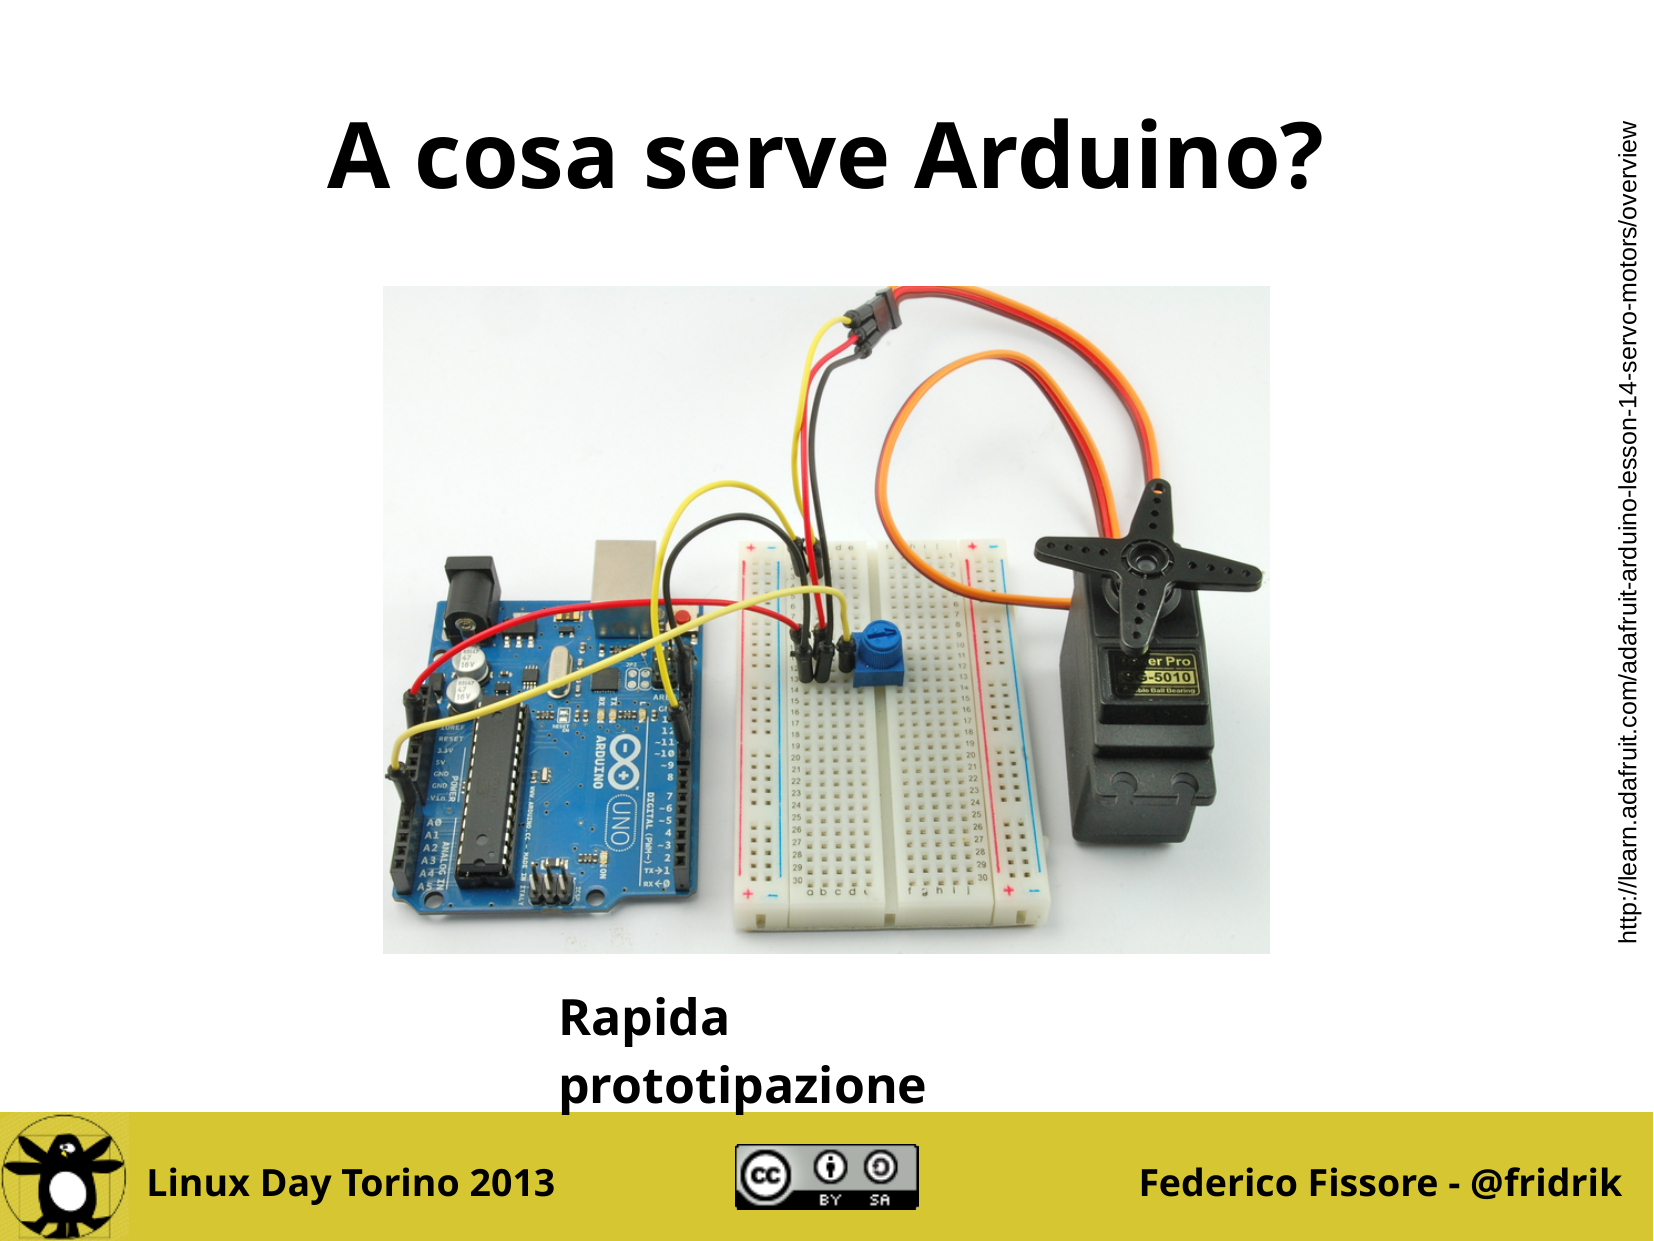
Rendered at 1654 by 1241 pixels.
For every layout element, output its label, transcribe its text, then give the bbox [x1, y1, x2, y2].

picture [383, 286, 1270, 954]
text_box http://learn.adafruit.com/adafruit-arduino-lesson-14-servo-motors/overview [1606, 106, 1650, 960]
text_box Linux Day Torino 2013 [131, 1148, 553, 1206]
text_box Rapida prototipazione [543, 974, 1111, 1046]
picture [0, 1112, 1653, 1241]
title A cosa serve Arduino? [82, 49, 1571, 257]
text_box Federico Fissore - @fridrik [1123, 1148, 1627, 1206]
